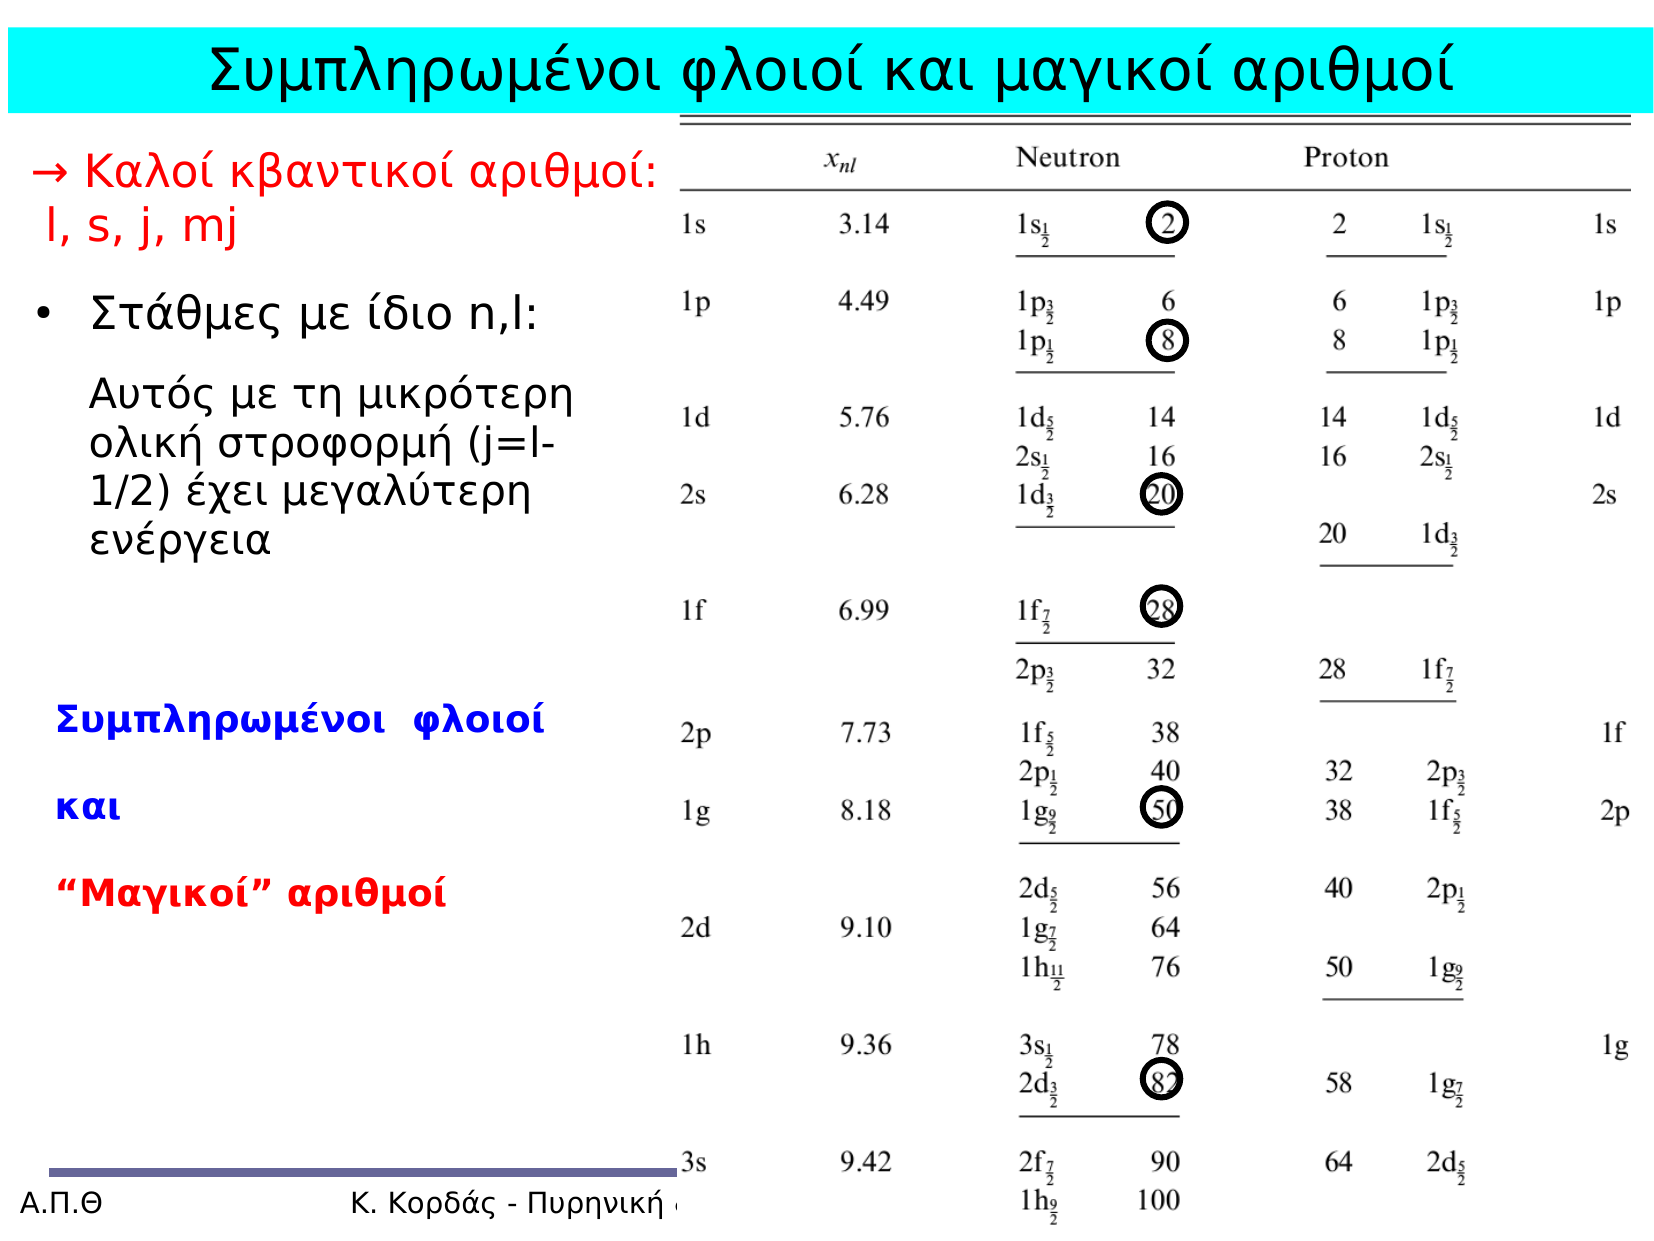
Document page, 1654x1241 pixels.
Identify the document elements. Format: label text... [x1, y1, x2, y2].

list Στάθμες με ίδιο n,l: Αυτός με τη μικρότερη ολική στροφορμή (j=l-1/2) έχει μεγαλύτερη ενέργεια [17, 287, 638, 567]
text_box → Καλοί κβαντικοί αριθμοί: l, s, j, mj [15, 137, 675, 260]
text_box Συμπληρωμένοι φλοιοί και “Μαγικοί” αριθμοί [39, 690, 794, 925]
picture [673, 114, 1635, 1227]
title Συμπληρωμένοι φλοιοί και μαγικοί αριθμοί [8, 27, 1654, 114]
